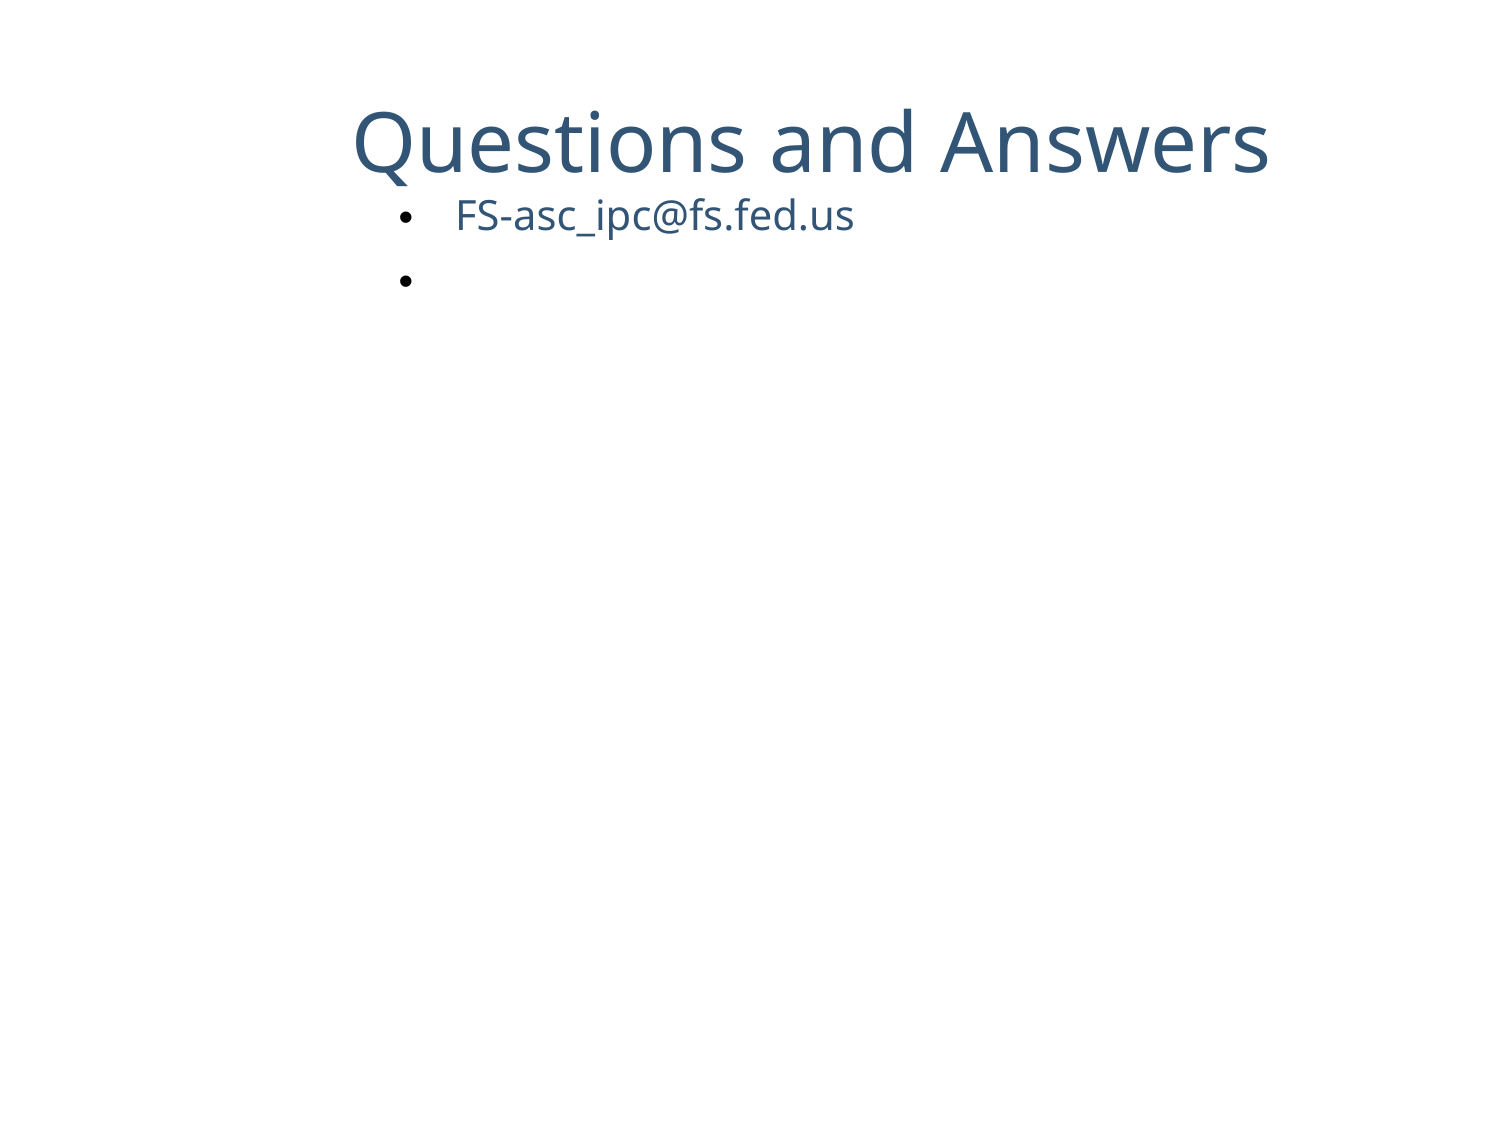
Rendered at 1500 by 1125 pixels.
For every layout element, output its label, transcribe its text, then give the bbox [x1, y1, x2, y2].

list FS-asc_ipc@fs.fed.us [383, 181, 1423, 1125]
title Questions and Answers [336, 45, 1426, 233]
